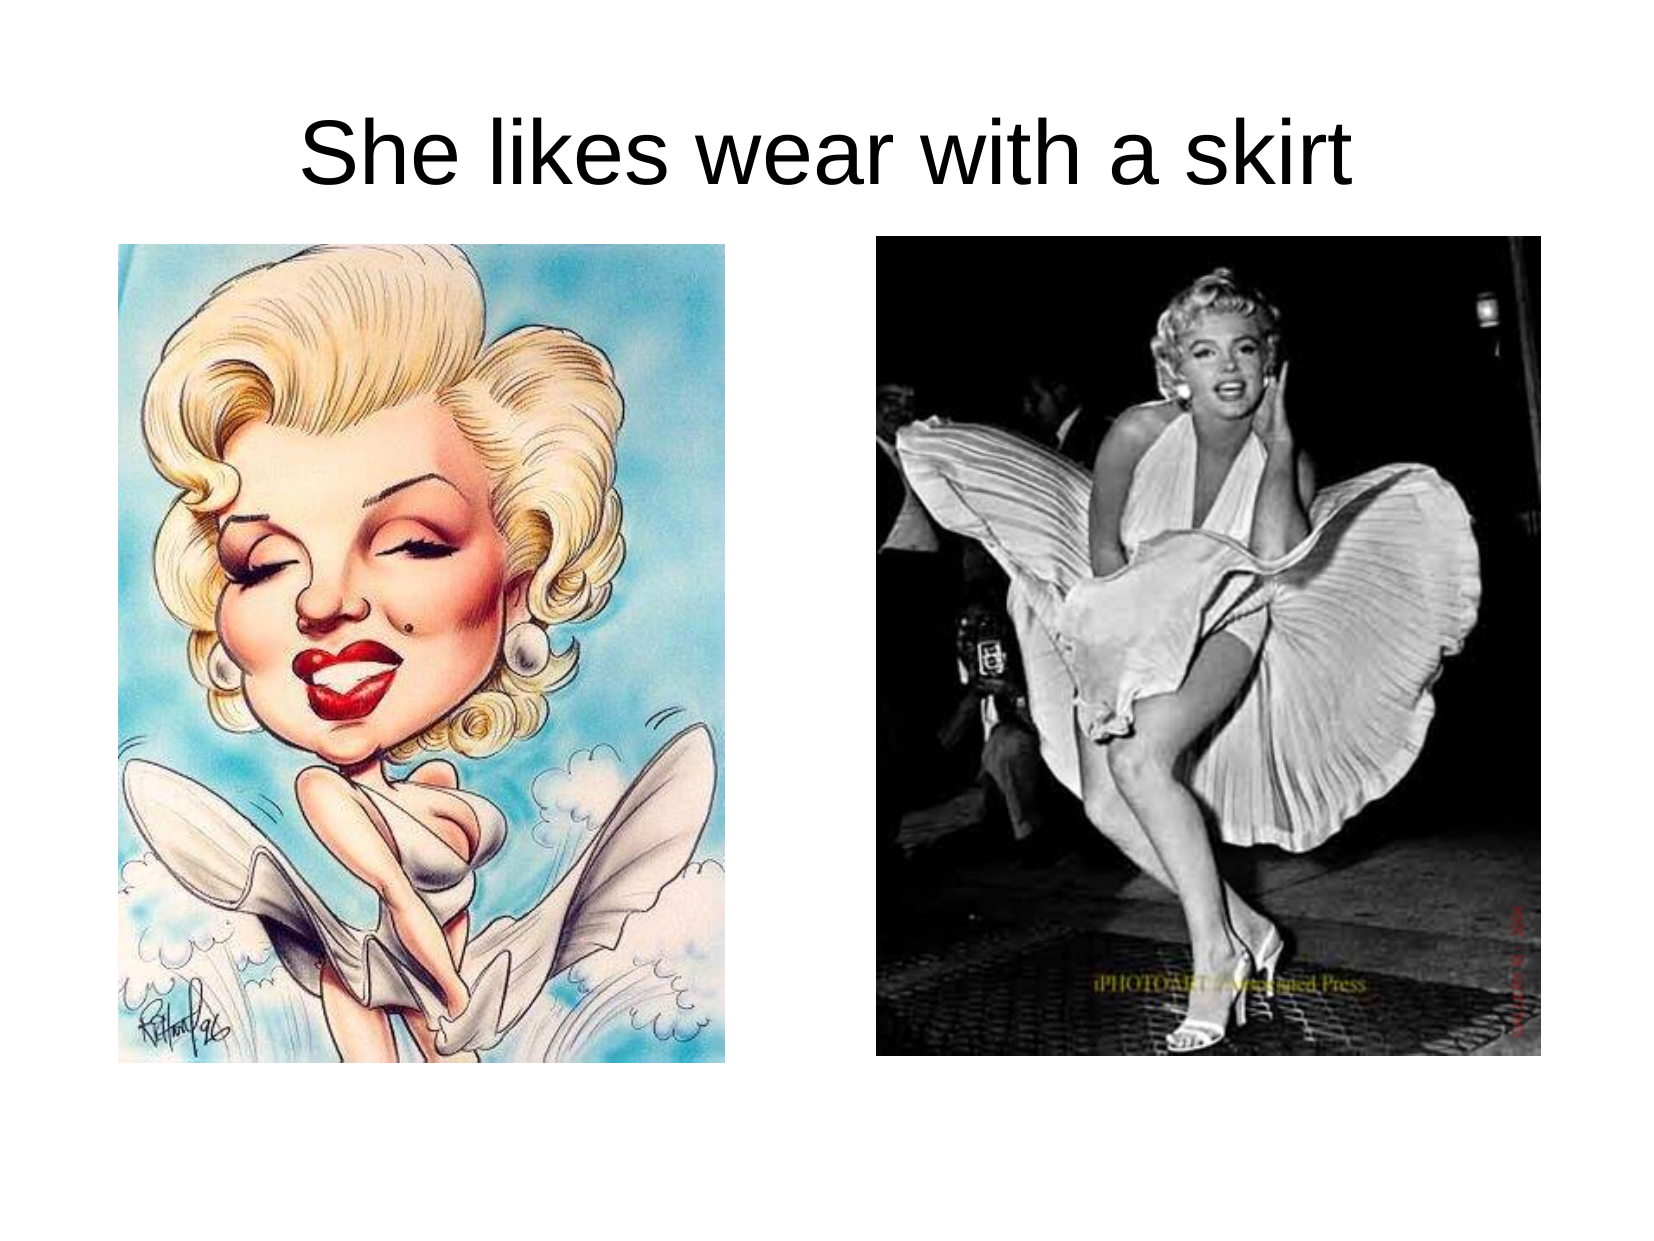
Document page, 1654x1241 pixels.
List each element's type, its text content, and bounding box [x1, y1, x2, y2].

title She likes wear with a skirt [82, 49, 1571, 257]
picture [876, 236, 1541, 1056]
picture [118, 244, 725, 1063]
